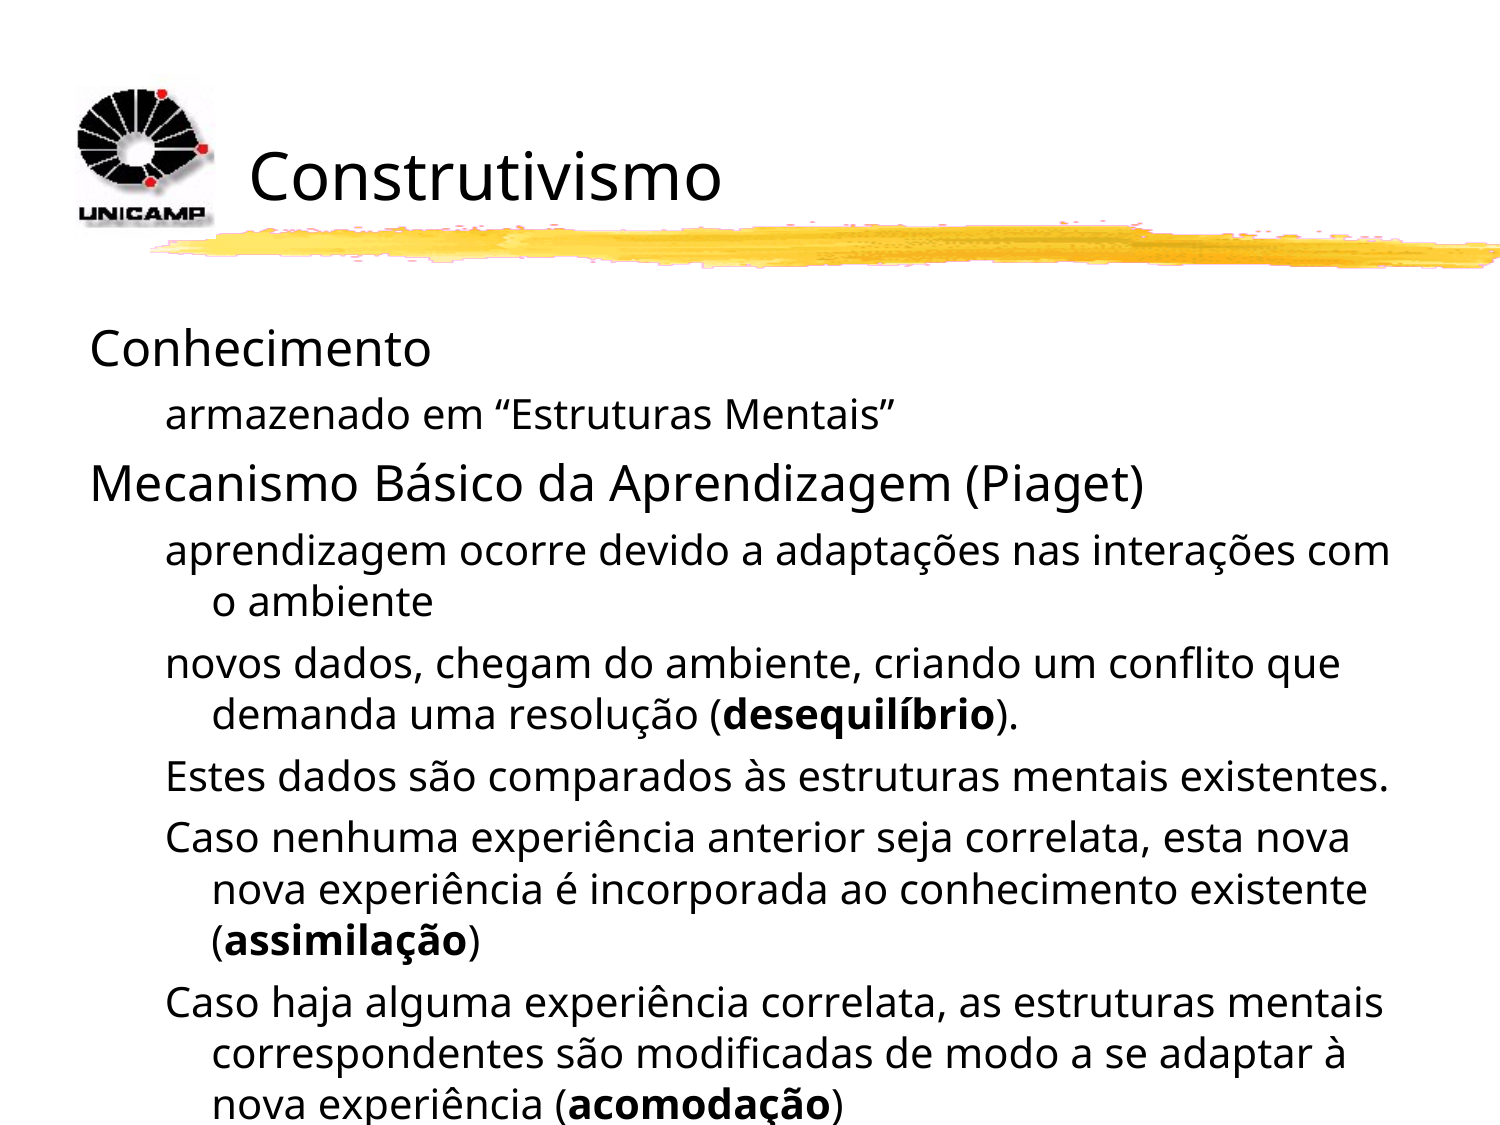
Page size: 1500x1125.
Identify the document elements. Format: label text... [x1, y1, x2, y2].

title Construtivismo [233, 37, 1434, 225]
picture [75, 74, 1500, 279]
list Conhecimento armazenado em “Estruturas Mentais” Mecanismo Básico da Aprendizagem (Piaget) aprendizagem ocorre devido a adaptações nas interações com o ambiente novos dados, chegam do ambiente, criando um conflito que demanda uma resolução (desequilíbrio). Estes dados são comparados às estruturas mentais existentes. Caso nenhuma experiência anterior seja correlata, esta nova nova experiência é incorporada ao conhecimento existente (assimilação) Caso haja alguma experiência correlata, as estruturas mentais correspondentes são modificadas de modo a se adaptar à nova experiência (acomodação) [74, 309, 1417, 1008]
